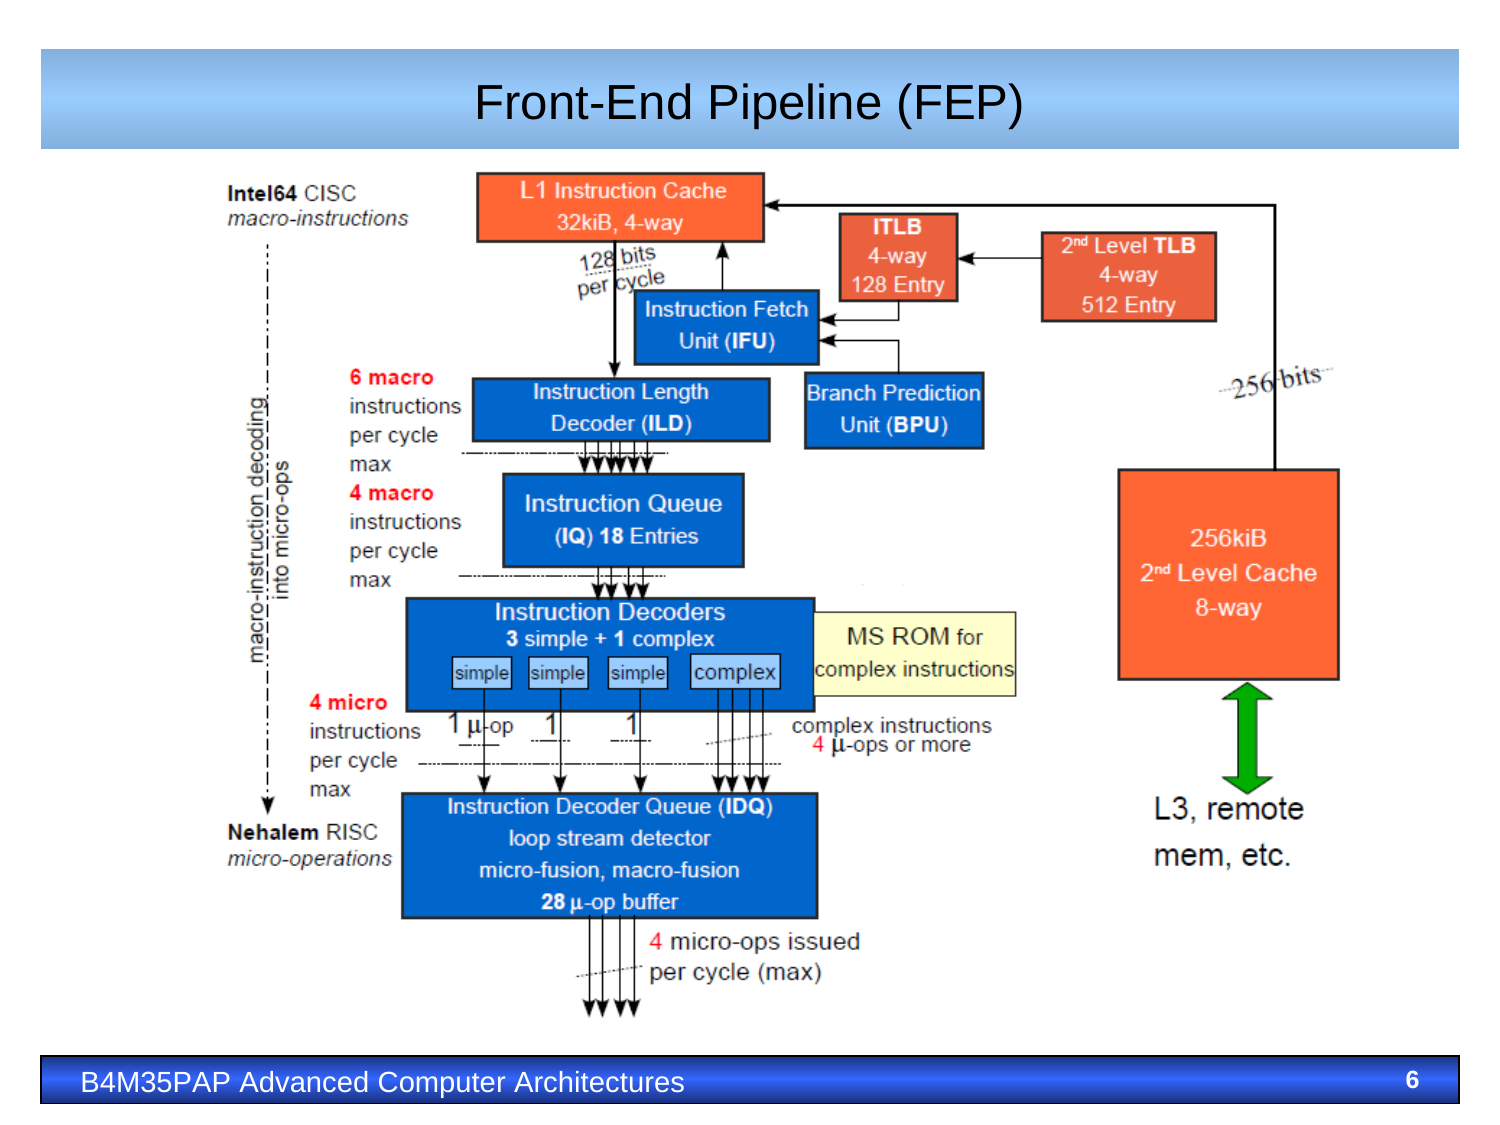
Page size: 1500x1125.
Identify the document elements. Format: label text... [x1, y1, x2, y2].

title Front-End Pipeline (FEP) [41, 49, 1459, 149]
picture [215, 168, 1369, 1025]
